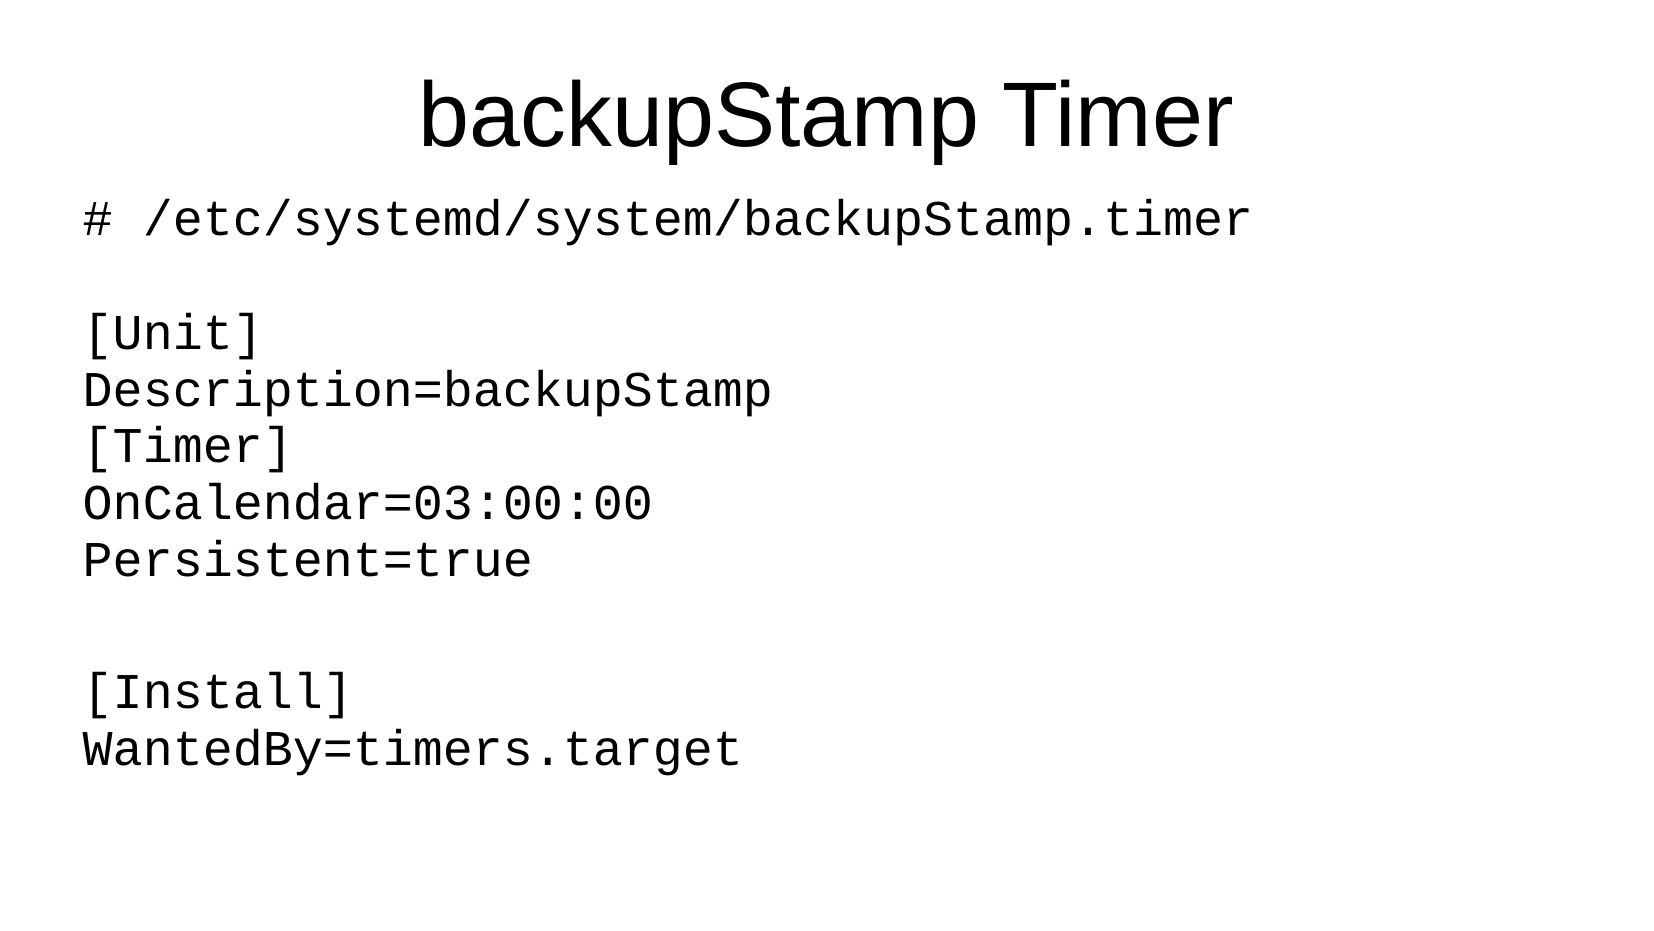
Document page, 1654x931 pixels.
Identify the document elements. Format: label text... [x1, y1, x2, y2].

title backupStamp Timer [82, 37, 1571, 193]
subtitle # /etc/systemd/system/backupStamp.timer [Unit] Description=backupStamp [Timer] OnCalendar=03:00:00 Persistent=true [Install] WantedBy=timers.target [82, 193, 1571, 781]
